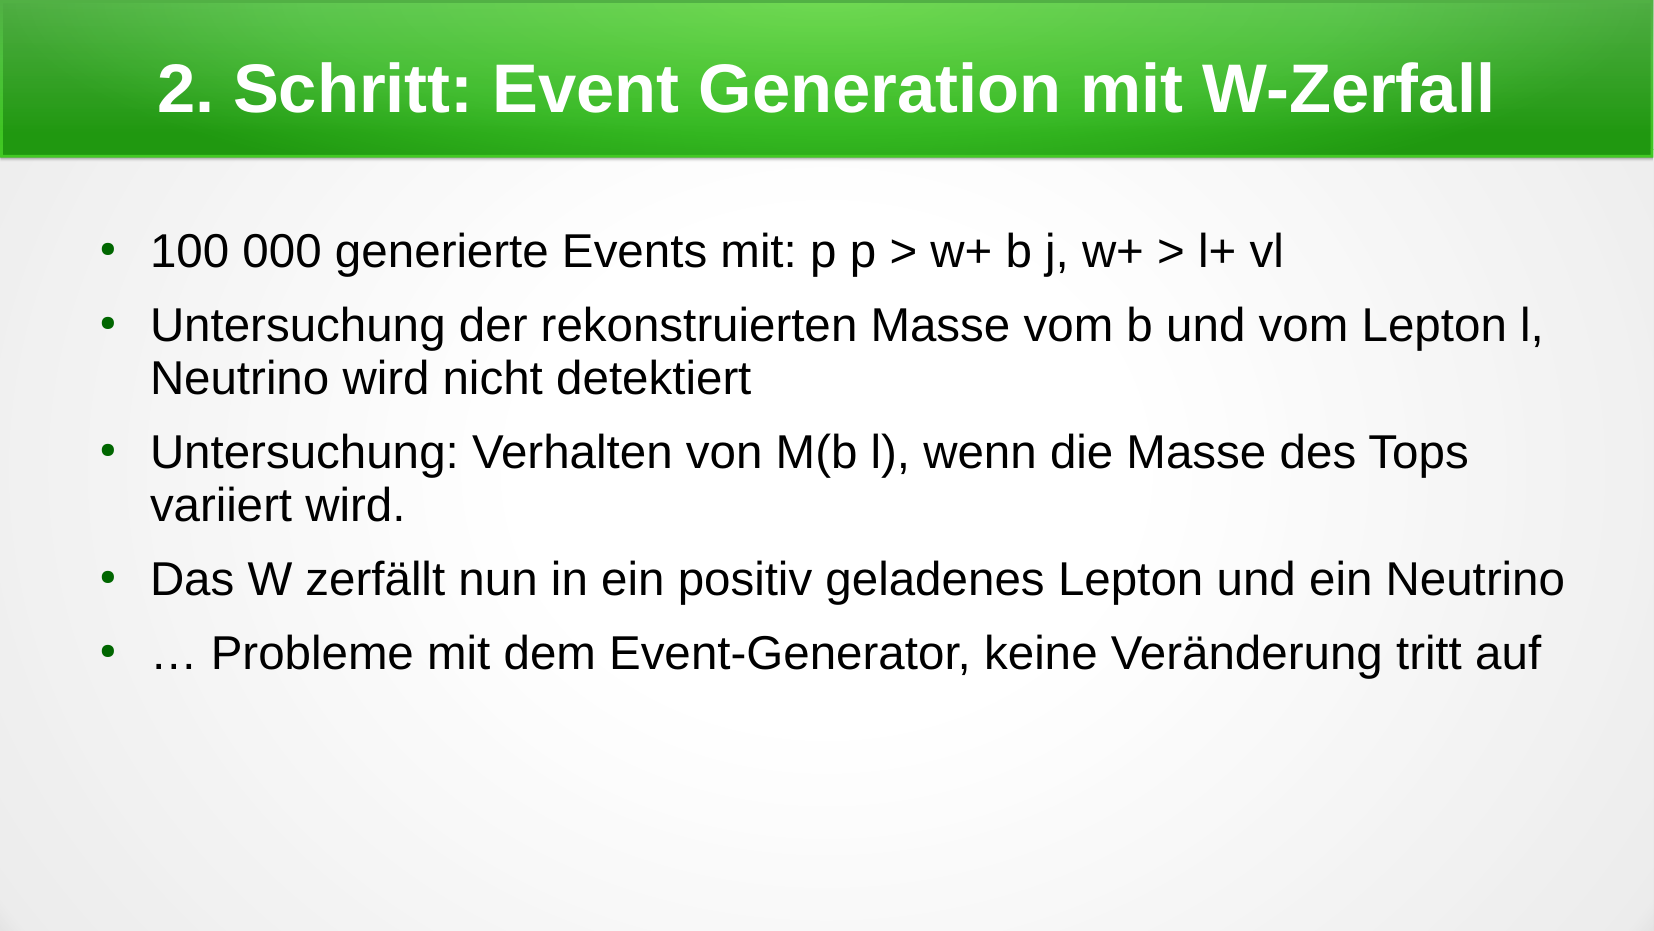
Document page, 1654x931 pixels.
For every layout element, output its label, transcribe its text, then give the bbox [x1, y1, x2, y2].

list 100 000 generierte Events mit: p p > w+ b j, w+ > l+ vl Untersuchung der rekonstruierten Masse vom b und vom Lepton l, Neutrino wird nicht detektiert Untersuchung: Verhalten von M(b l), wenn die Masse des Tops variiert wird. Das W zerfällt nun in ein positiv geladenes Lepton und ein Neutrino … Probleme mit dem Event-Generator, keine Veränderung tritt auf [82, 224, 1571, 764]
title 2. Schritt: Event Generation mit W-Zerfall [82, 35, 1571, 142]
